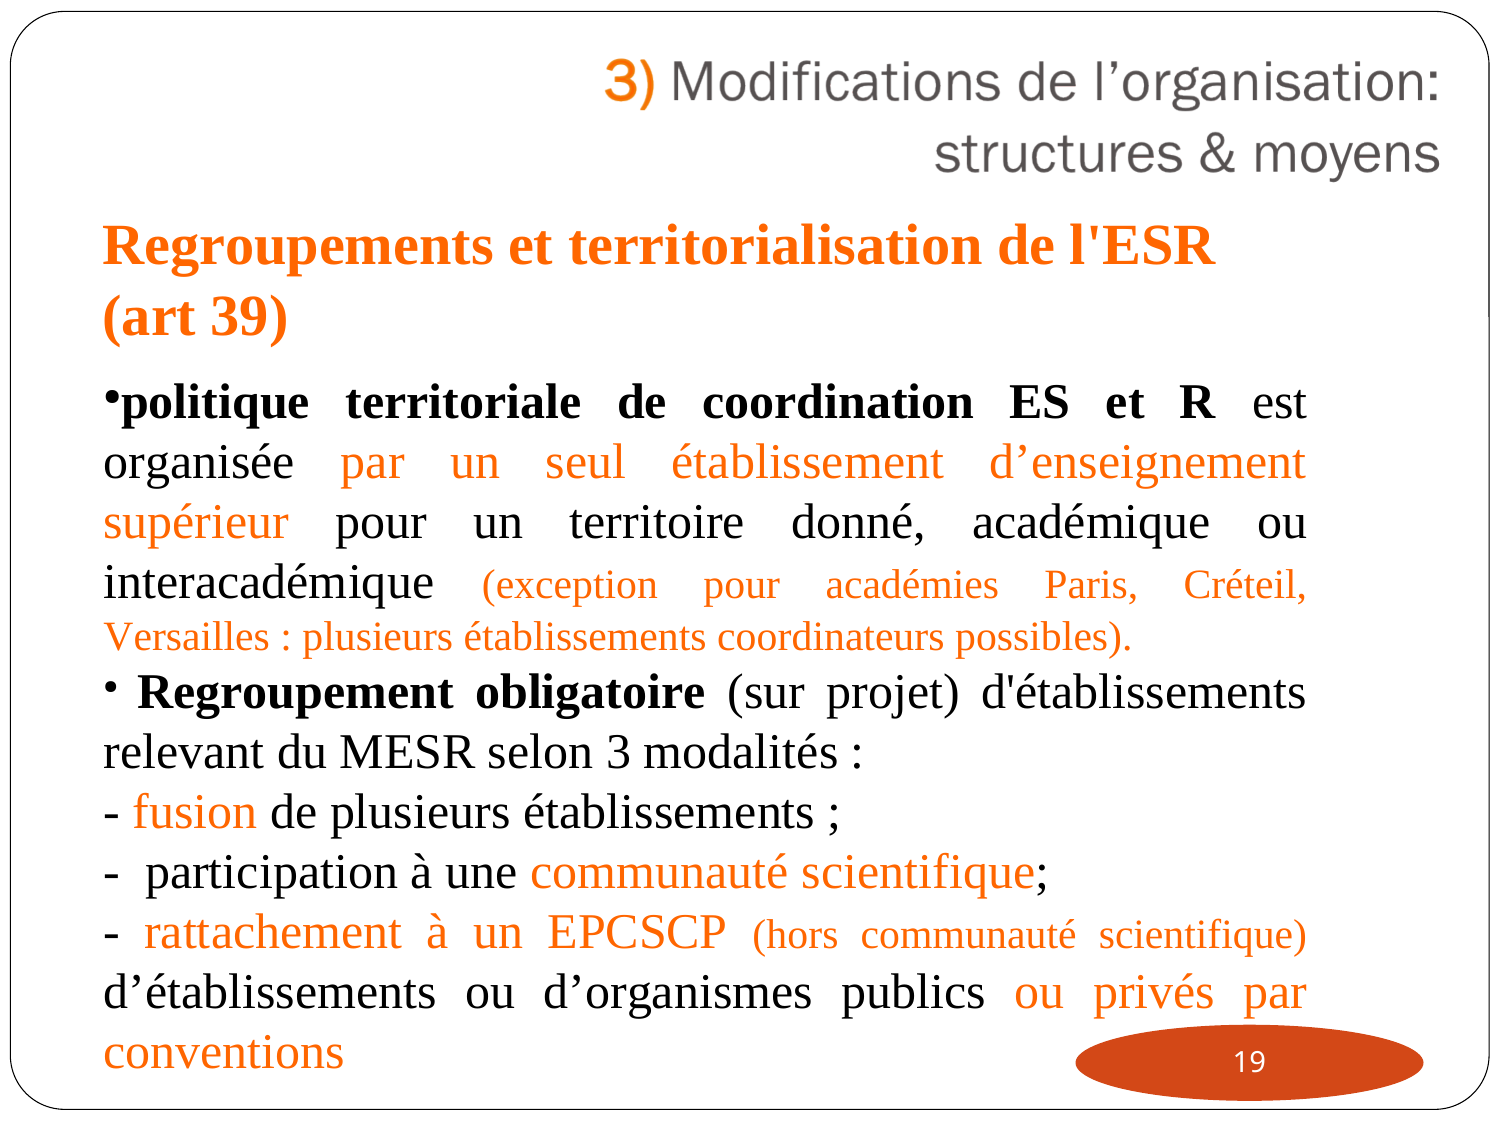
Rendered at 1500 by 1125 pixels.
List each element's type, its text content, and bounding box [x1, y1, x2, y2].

picture [223, 36, 1457, 198]
text_box politique territoriale de coordination ES et R est organisée par un seul établissement d’enseignement supérieur pour un territoire donné, académique ou interacadémique (exception pour académies Paris, Créteil, Versailles : plusieurs établissements coordinateurs possibles). Regroupement obligatoire (sur projet) d'établissements relevant du MESR selon 3 modalités : - fusion de plusieurs établissements ; - participation à une communauté scientifique; - rattachement à un EPCSCP (hors communauté scientifique) d’établissements ou d’organismes publics ou privés par conventions [88, 265, 1323, 1125]
text_box Regroupements et territorialisation de l'ESR (art 39) [87, 198, 1241, 355]
text_box <numéro> [1323, 1028, 1424, 1098]
